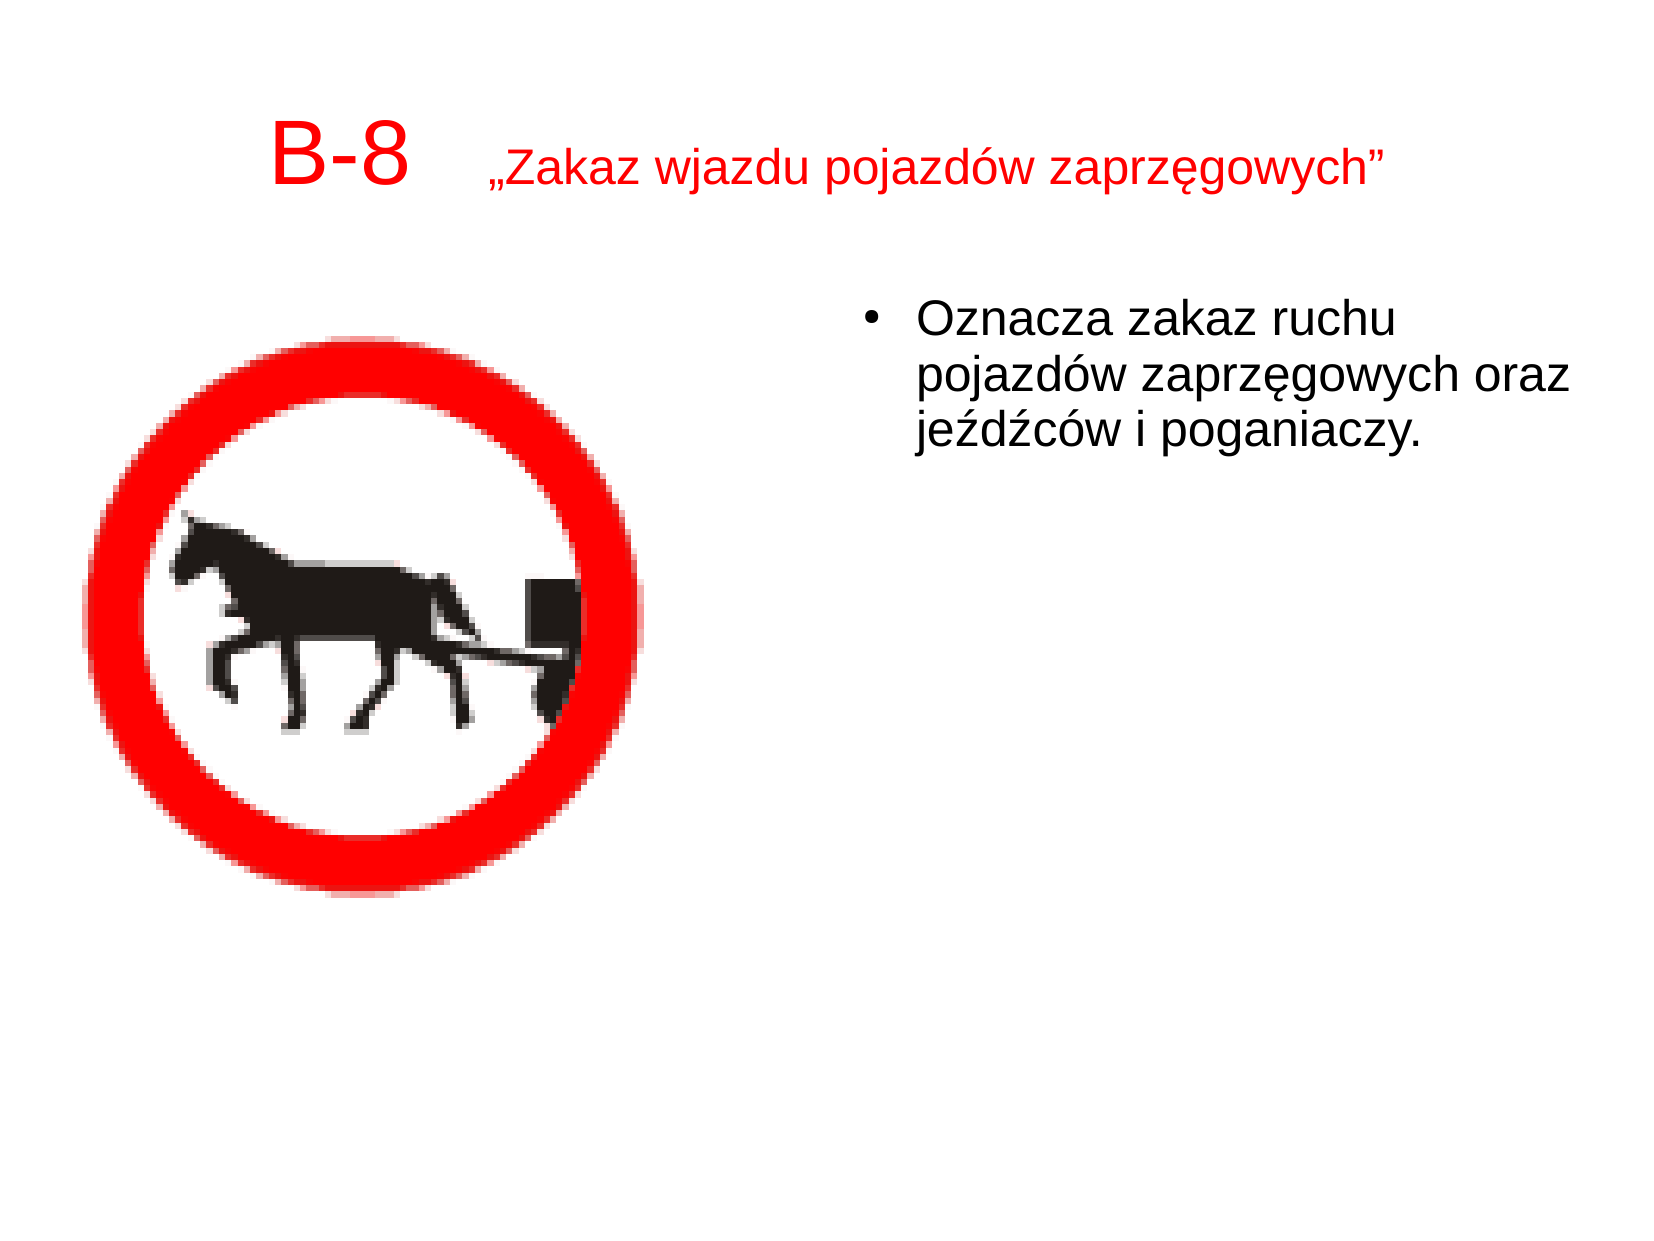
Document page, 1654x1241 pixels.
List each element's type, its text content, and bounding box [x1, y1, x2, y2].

title B-8 „Zakaz wjazdu pojazdów zaprzęgowych” [82, 56, 1571, 250]
list Oznacza zakaz ruchu pojazdów zaprzęgowych oraz jeźdźców i poganiaczy. [845, 290, 1572, 1094]
picture [82, 336, 644, 898]
